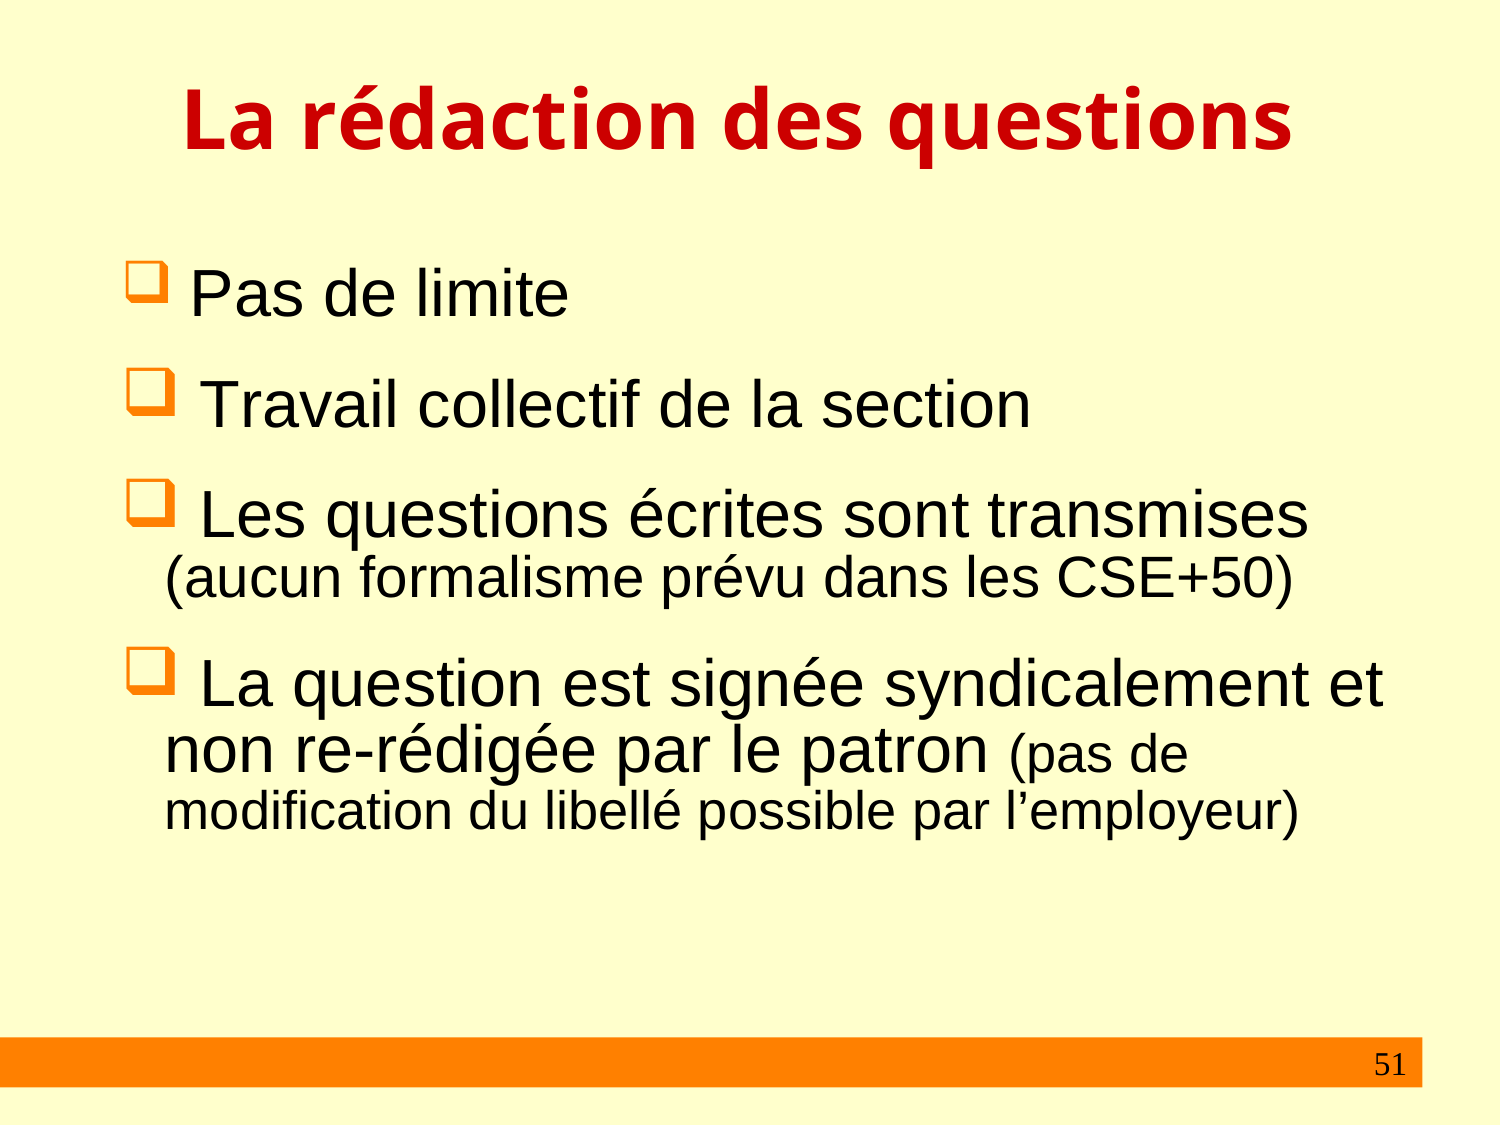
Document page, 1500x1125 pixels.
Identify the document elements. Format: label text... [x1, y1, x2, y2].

text_box <numéro> [0, 1037, 1421, 1086]
list Pas de limite Travail collectif de la section Les questions écrites sont transmises (aucun formalisme prévu dans les CSE+50) La question est signée syndicalement et non re-rédigée par le patron (pas de modification du libellé possible par l’employeur) [31, 141, 1449, 945]
title La rédaction des questions [74, 0, 1423, 141]
